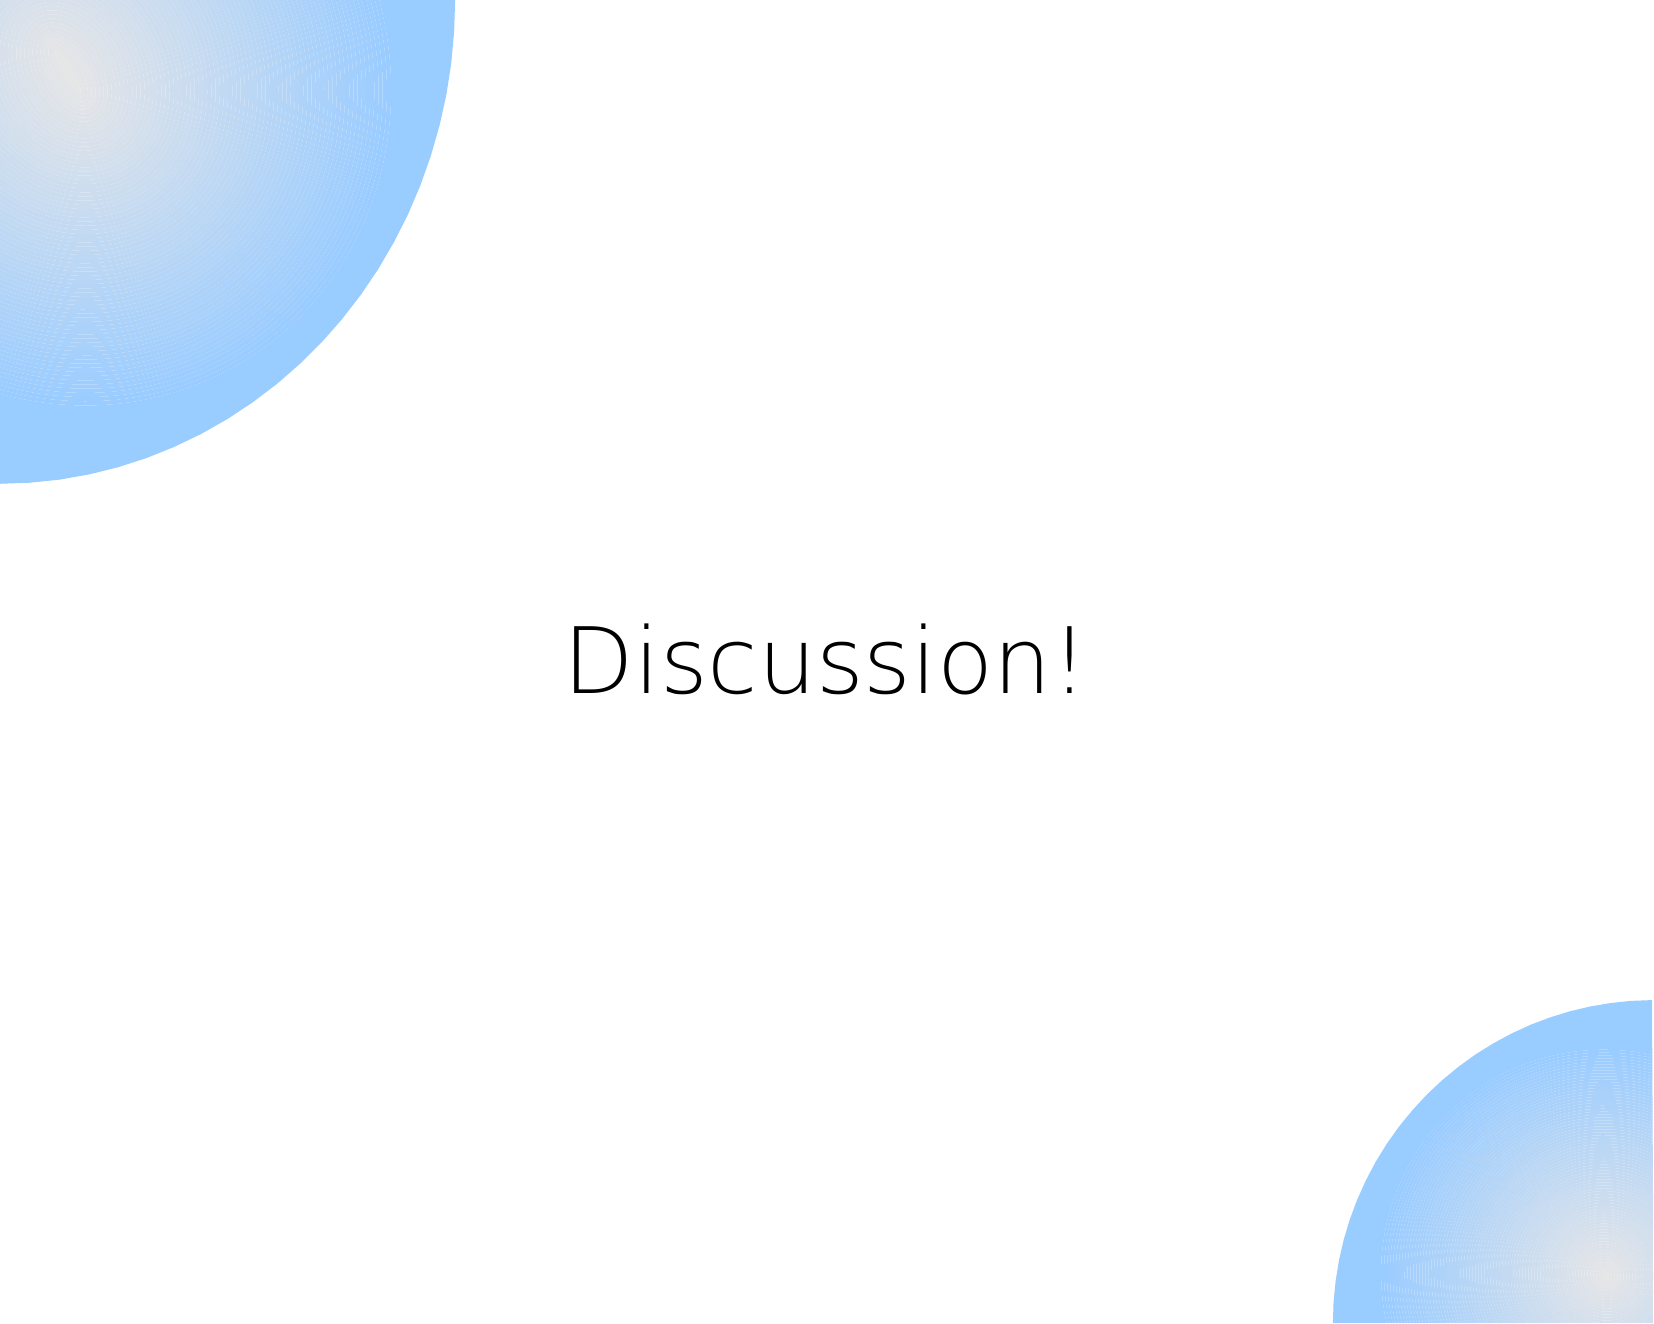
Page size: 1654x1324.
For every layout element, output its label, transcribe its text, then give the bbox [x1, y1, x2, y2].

subtitle Discussion! [82, 149, 1571, 1174]
